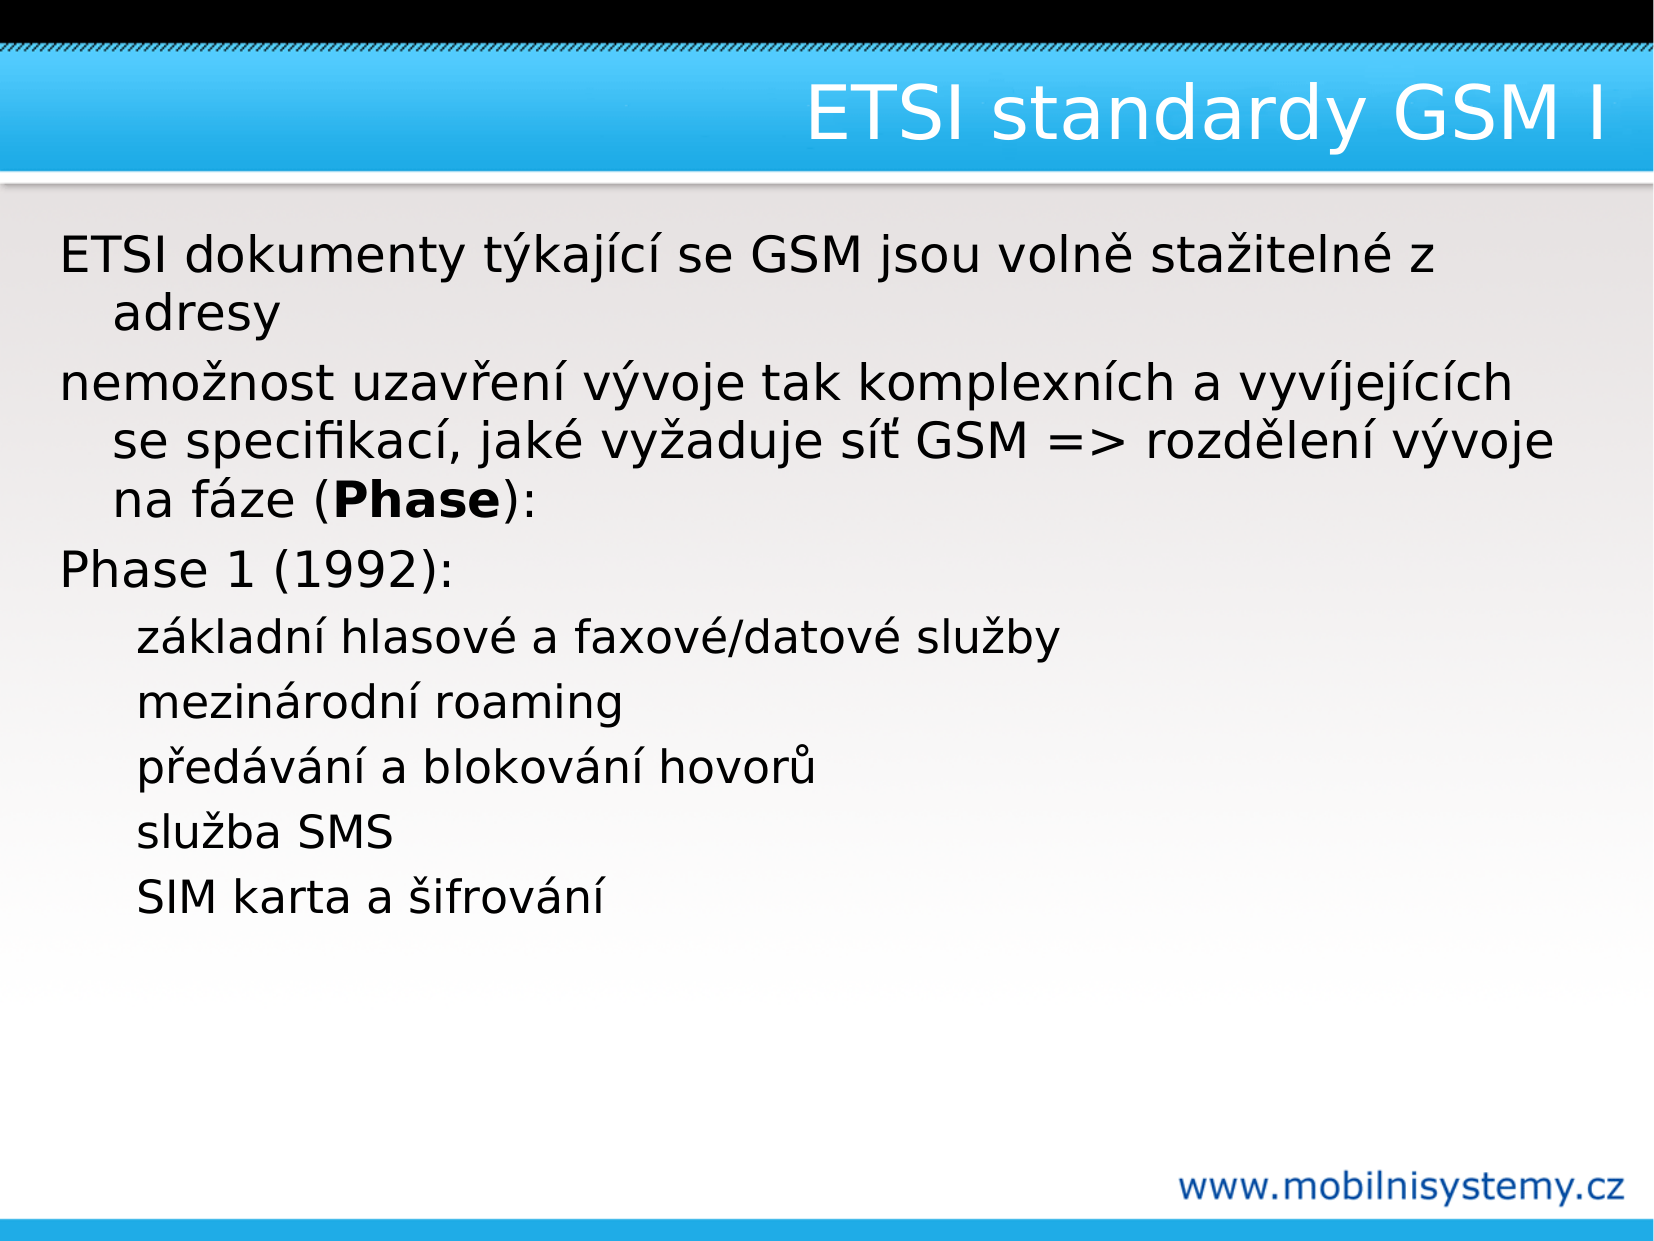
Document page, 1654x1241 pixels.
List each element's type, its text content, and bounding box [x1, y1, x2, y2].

title ETSI standardy GSM I [29, 49, 1624, 178]
picture [0, 0, 1654, 1241]
list ETSI dokumenty týkající se GSM jsou volně stažitelné z adresy nemožnost uzavření vývoje tak komplexních a vyvíjejících se specifikací, jaké vyžaduje síť GSM => rozdělení vývoje na fáze (Phase): Phase 1 (1992): základní hlasové a faxové/datové služby mezinárodní roaming předávání a blokování hovorů služba SMS SIM karta a šifrování [32, 218, 1595, 1108]
